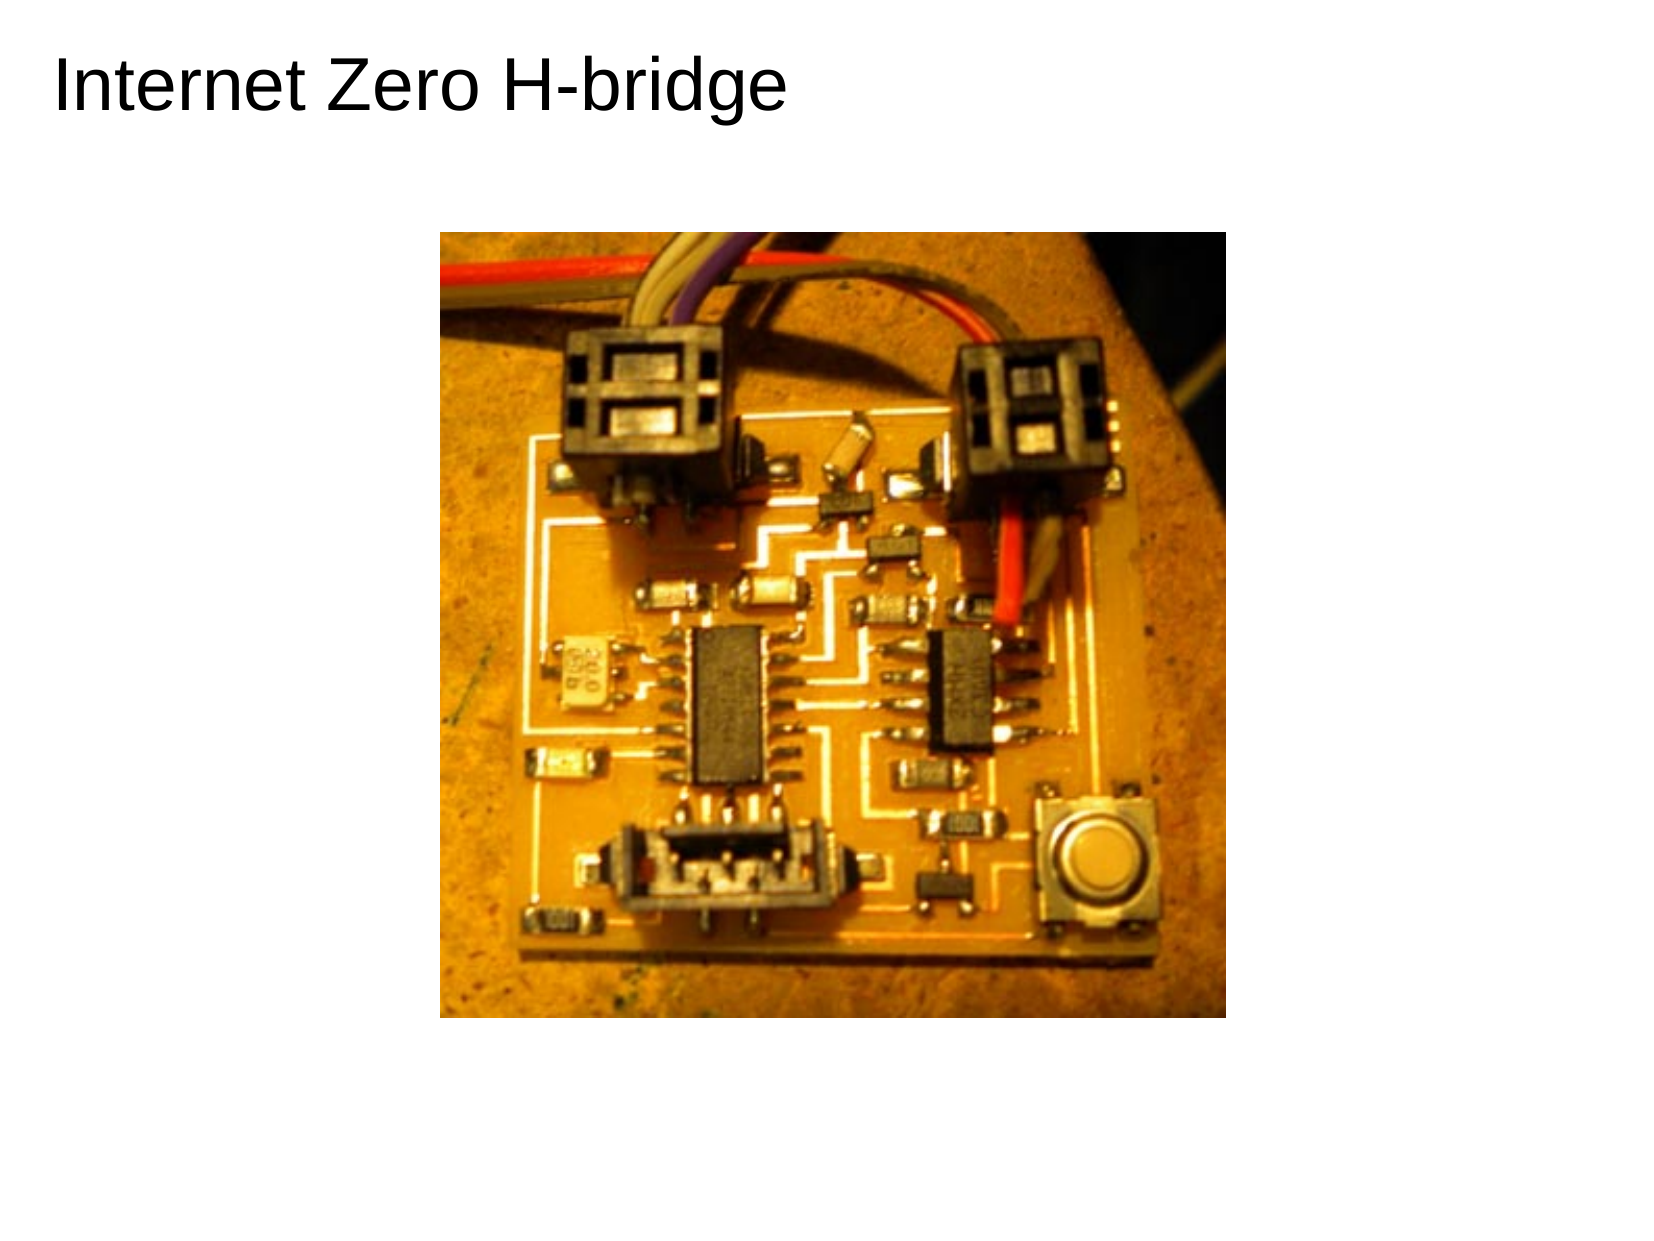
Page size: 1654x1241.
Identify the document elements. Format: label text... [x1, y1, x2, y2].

picture [440, 232, 1226, 1018]
text_box Internet Zero H-bridge [37, 35, 1238, 144]
